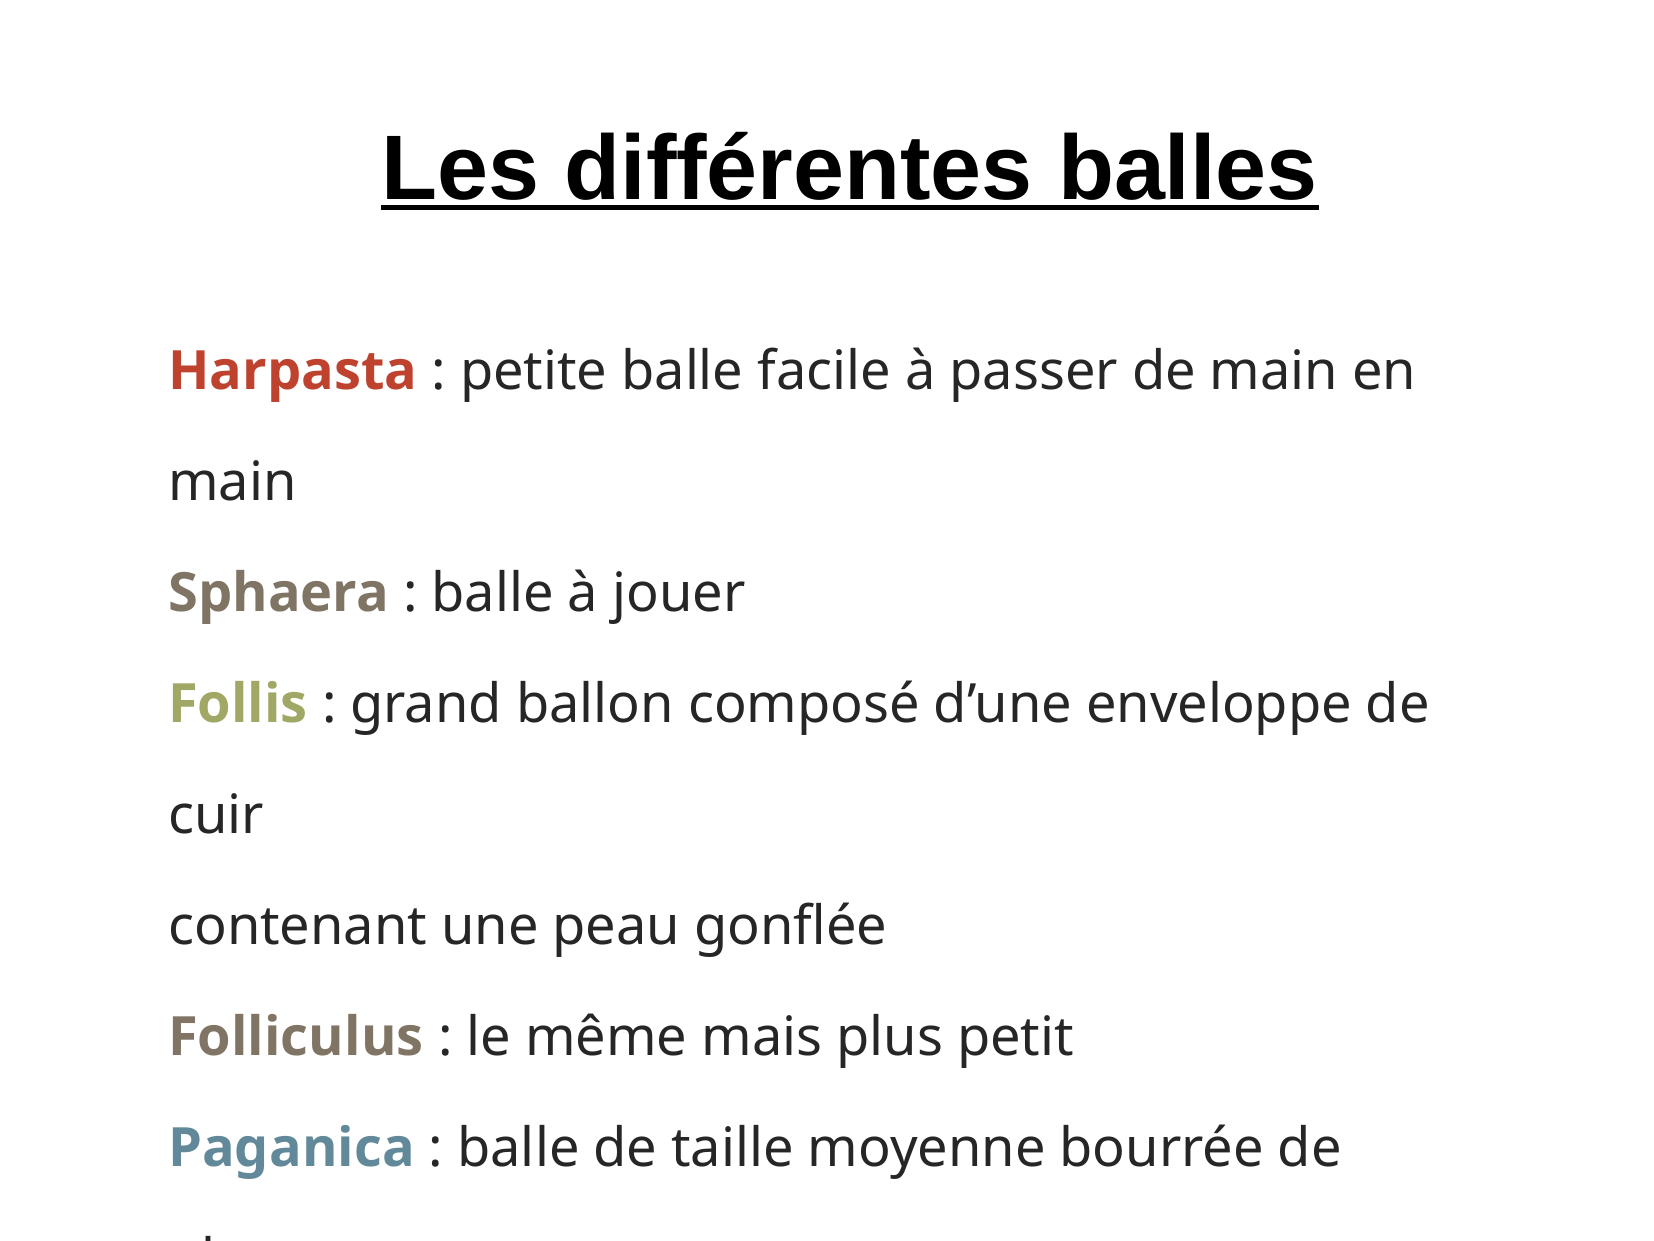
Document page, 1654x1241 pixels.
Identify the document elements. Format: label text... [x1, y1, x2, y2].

title Les différentes balles [106, 64, 1595, 272]
text_box Harpasta : petite balle facile à passer de main en main Sphaera : balle à jouer Follis : grand ballon composé d’une enveloppe de cuir contenant une peau gonflée Folliculus : le même mais plus petit Paganica : balle de taille moyenne bourrée de plumes Pila : boule qui peut être en verre Trigon : petite balle, très durement rembourrée et couverte de cuir [153, 287, 1501, 1091]
